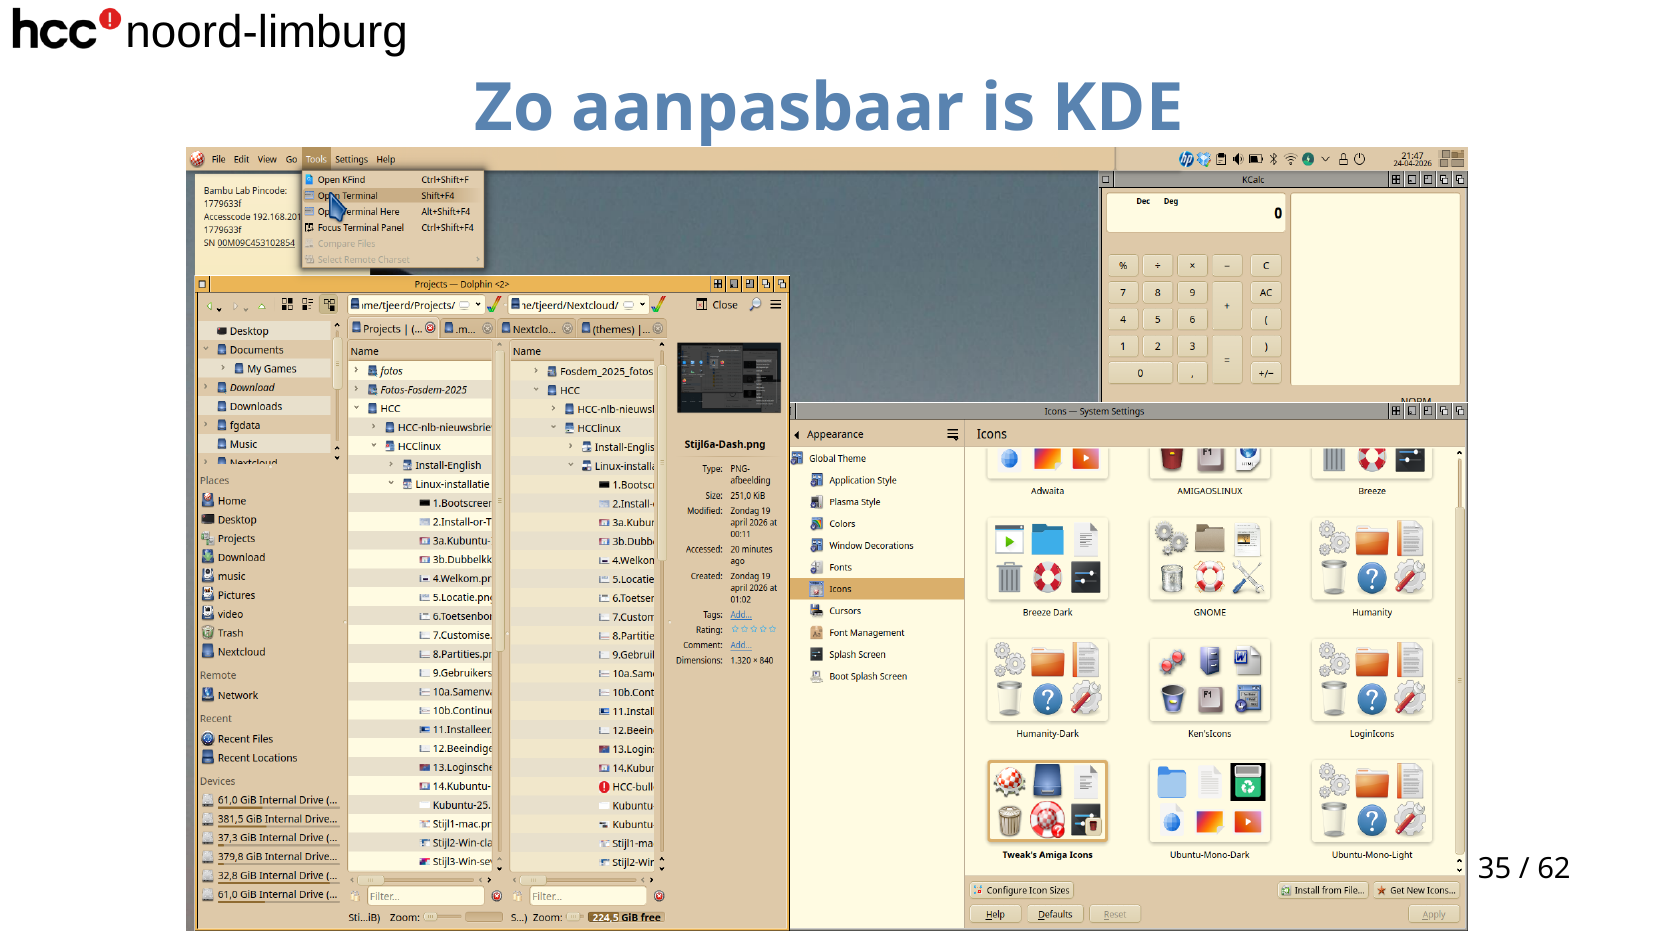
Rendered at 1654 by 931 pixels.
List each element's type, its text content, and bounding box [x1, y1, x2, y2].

picture [11, 6, 122, 50]
title Zo aanpasbaar is KDE [118, 59, 1524, 150]
picture [186, 147, 1468, 931]
